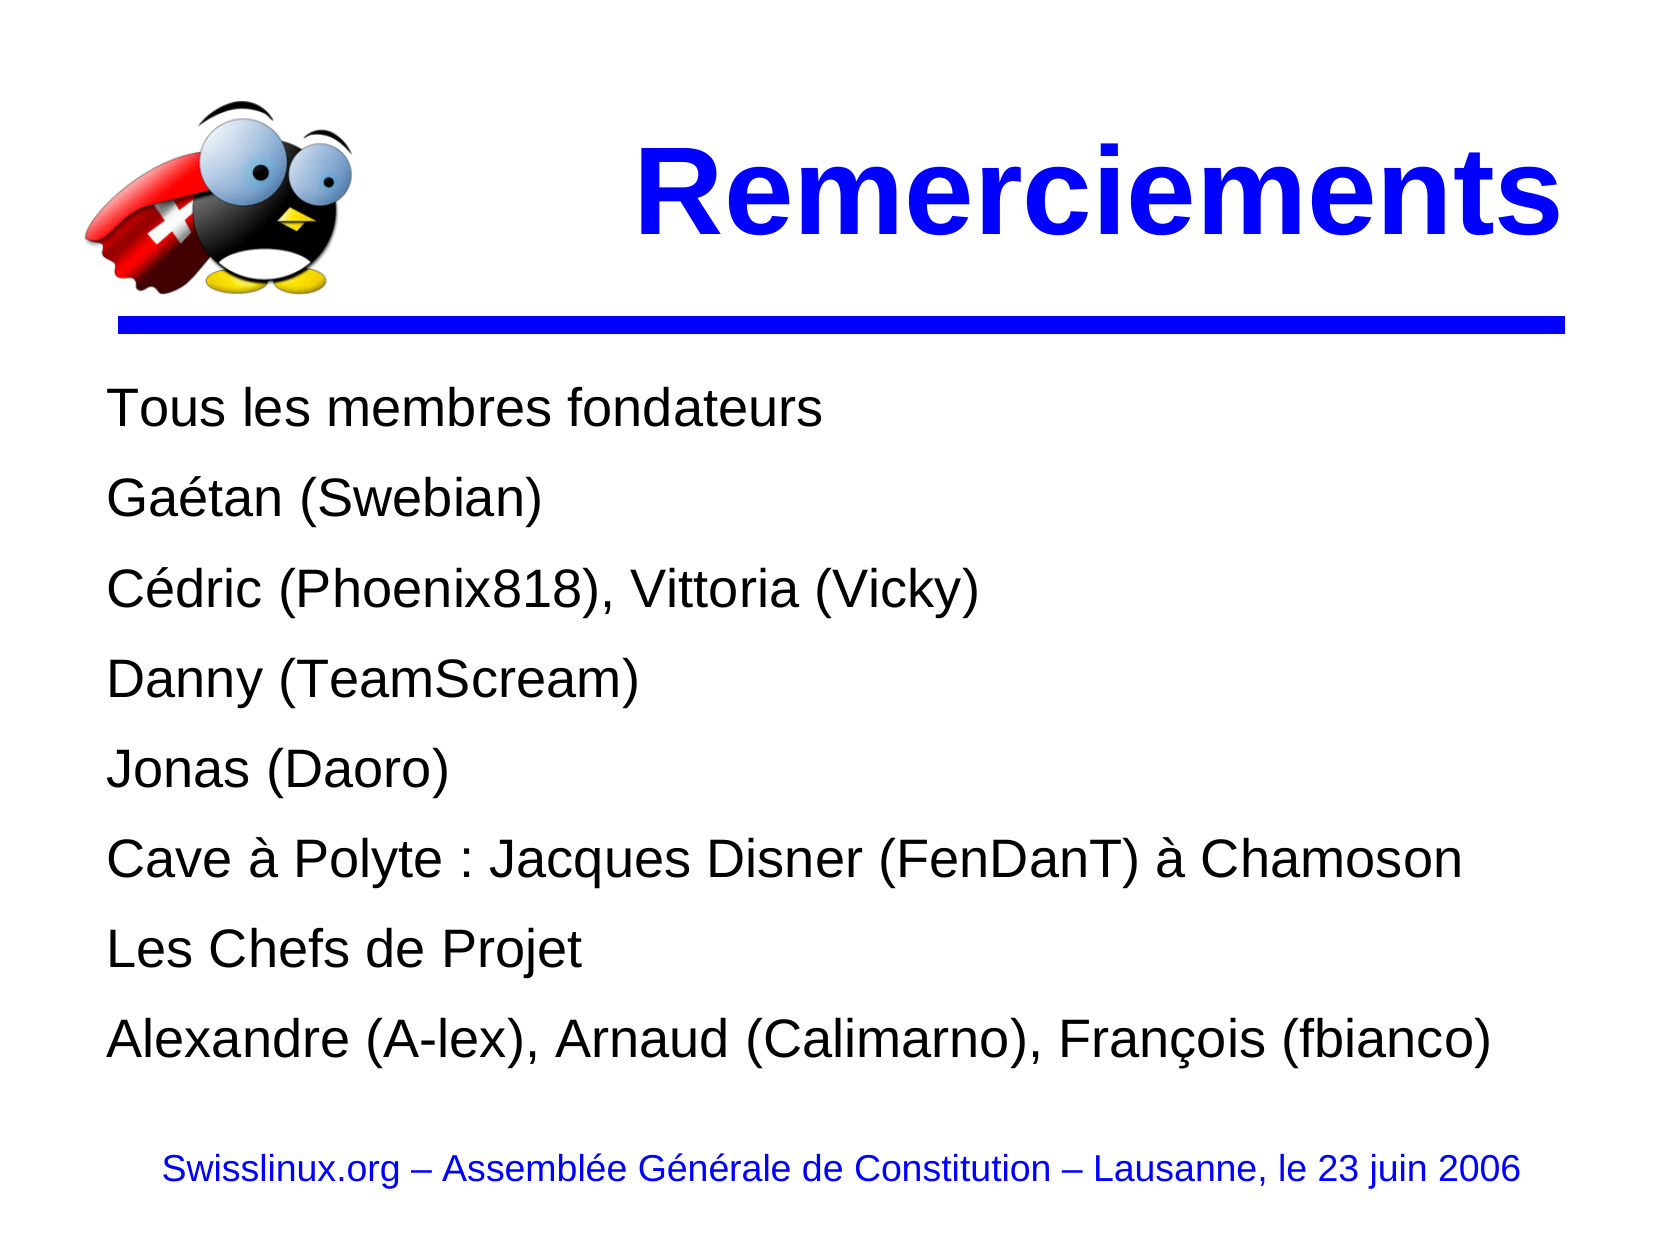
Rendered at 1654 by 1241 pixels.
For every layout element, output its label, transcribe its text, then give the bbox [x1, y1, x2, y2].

list Tous les membres fondateurs Gaétan (Swebian) Cédric (Phoenix818), Vittoria (Vicky) Danny (TeamScream) Jonas (Daoro) Cave à Polyte : Jacques Disner (FenDanT) à Chamoson Les Chefs de Projet Alexandre (A-lex), Arnaud (Calimarno), François (fbianco) [88, 377, 1577, 791]
picture [81, 99, 355, 296]
list [88, 791, 1577, 910]
title Remerciements [383, 88, 1565, 296]
text_box Swisslinux.org – Assemblée Générale de Constitution – Lausanne, le 23 juin 2006 [118, 1131, 1565, 1211]
list Tous les membres fondateurs Gaétan (Swebian) Cédric (Phoenix818), Vittoria (Vicky) Danny (TeamScream) Jonas (Daoro) Cave à Polyte : Jacques Disner (FenDanT) à Chamoson Les Chefs de Projet Alexandre (A-lex), Arnaud (Calimarno), François (fbianco) [88, 910, 1577, 1123]
